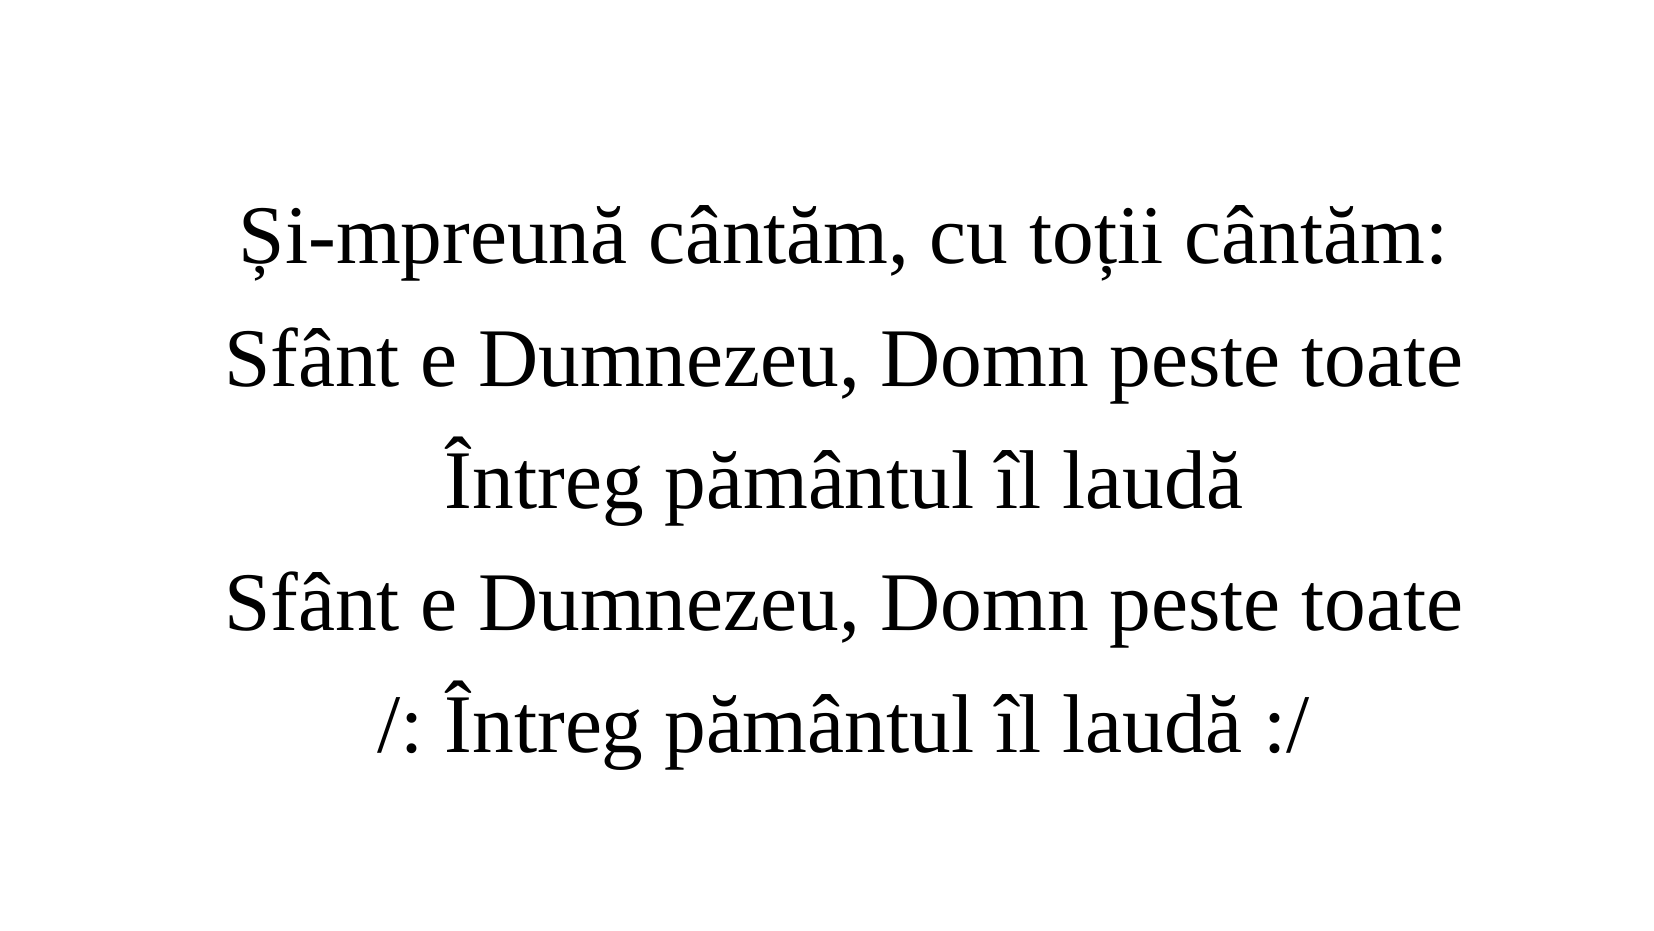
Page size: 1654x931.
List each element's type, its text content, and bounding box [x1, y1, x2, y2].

subtitle Și-mpreună cântăm, cu toții cântăm: Sfânt e Dumnezeu, Domn peste toate Întreg pământul îl laudă Sfânt e Dumnezeu, Domn peste toate /: Întreg pământul îl laudă :/ [177, 180, 1512, 769]
